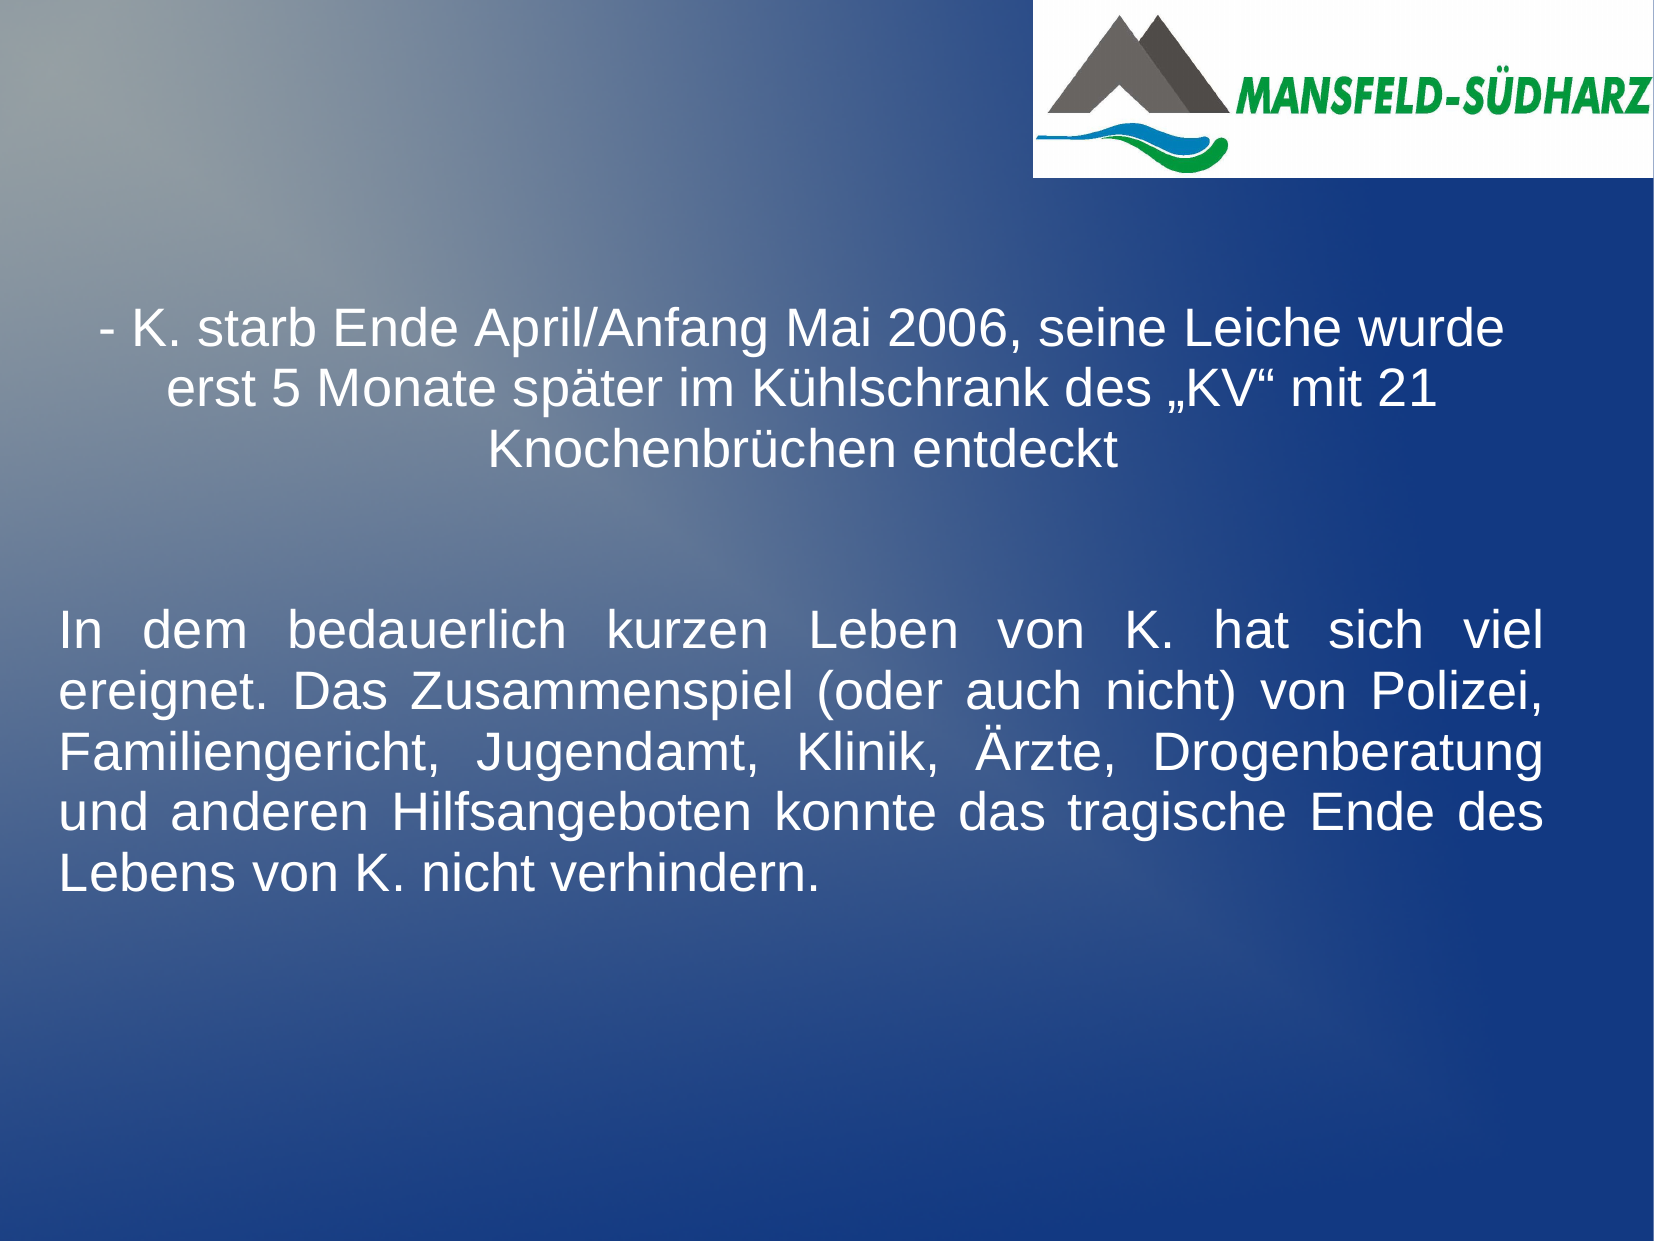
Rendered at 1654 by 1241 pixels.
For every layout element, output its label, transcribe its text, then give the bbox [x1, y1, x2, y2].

subtitle - K. starb Ende April/Anfang Mai 2006, seine Leiche wurde erst 5 Monate später im Kühlschrank des „KV“ mit 21 Knochenbrüchen entdeckt In dem bedauerlich kurzen Leben von K. hat sich viel ereignet. Das Zusammenspiel (oder auch nicht) von Polizei, Familiengericht, Jugendamt, Klinik, Ärzte, Drogenberatung und anderen Hilfsangeboten konnte das tragische Ende des Lebens von K. nicht verhindern. [59, 77, 1548, 1123]
picture [0, 0, 1654, 1241]
